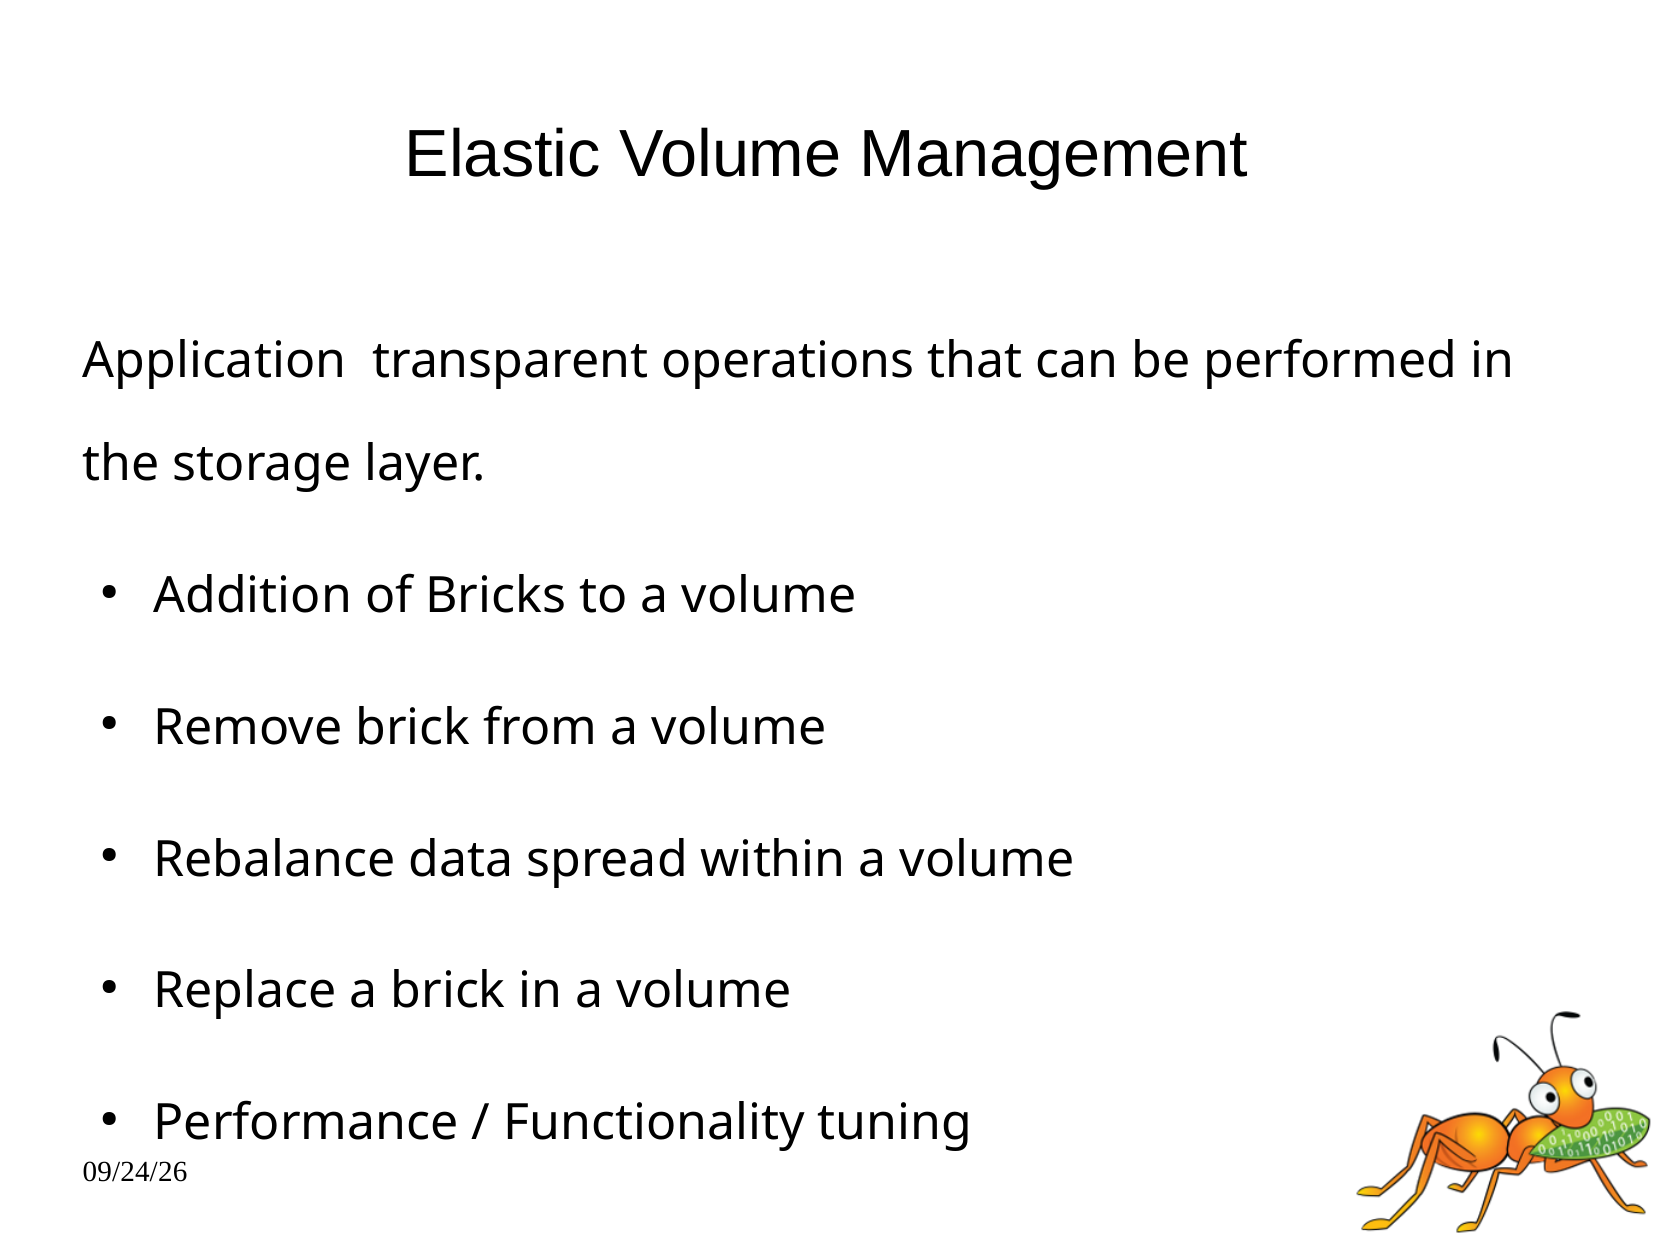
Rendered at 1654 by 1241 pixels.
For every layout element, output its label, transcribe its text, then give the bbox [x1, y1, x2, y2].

picture [1353, 1009, 1654, 1235]
list Application transparent operations that can be performed in the storage layer. Addition of Bricks to a volume Remove brick from a volume Rebalance data spread within a volume Replace a brick in a volume Performance / Functionality tuning [82, 290, 1571, 1010]
title Elastic Volume Management [82, 49, 1571, 257]
